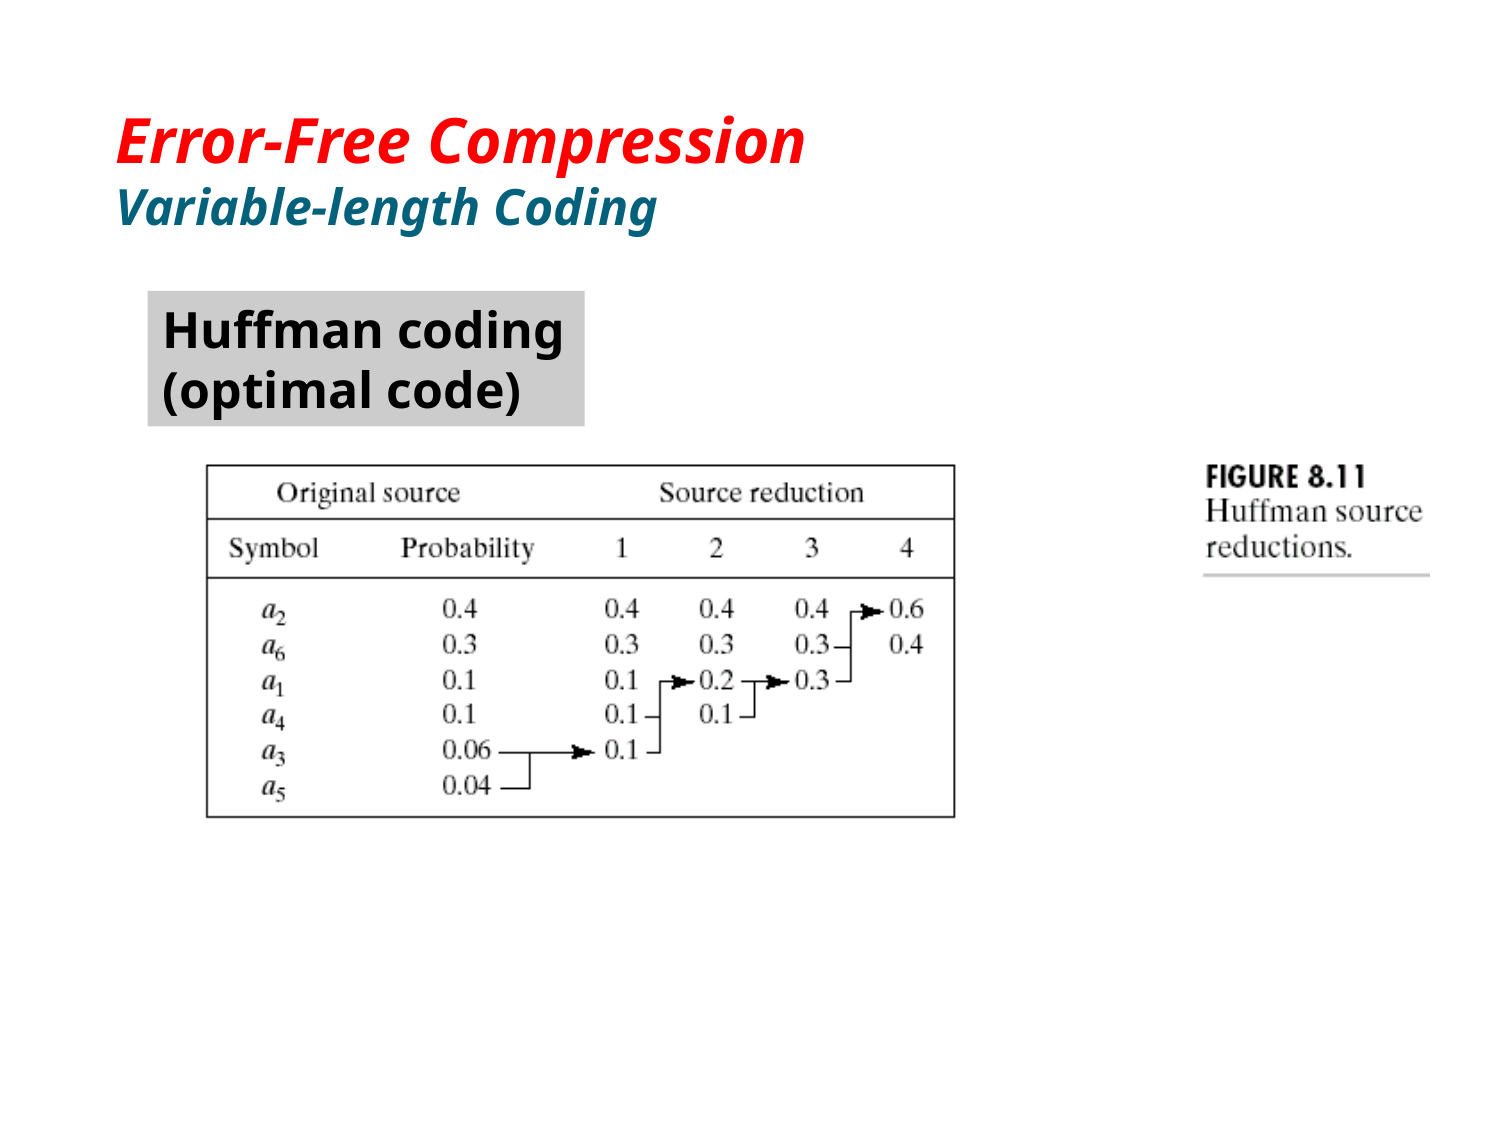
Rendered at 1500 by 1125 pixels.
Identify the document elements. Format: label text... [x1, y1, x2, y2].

picture [194, 456, 1430, 829]
text_box Huffman coding (optimal code) [147, 290, 585, 427]
text_box Error-Free Compression Variable-length Coding [101, 55, 1377, 244]
